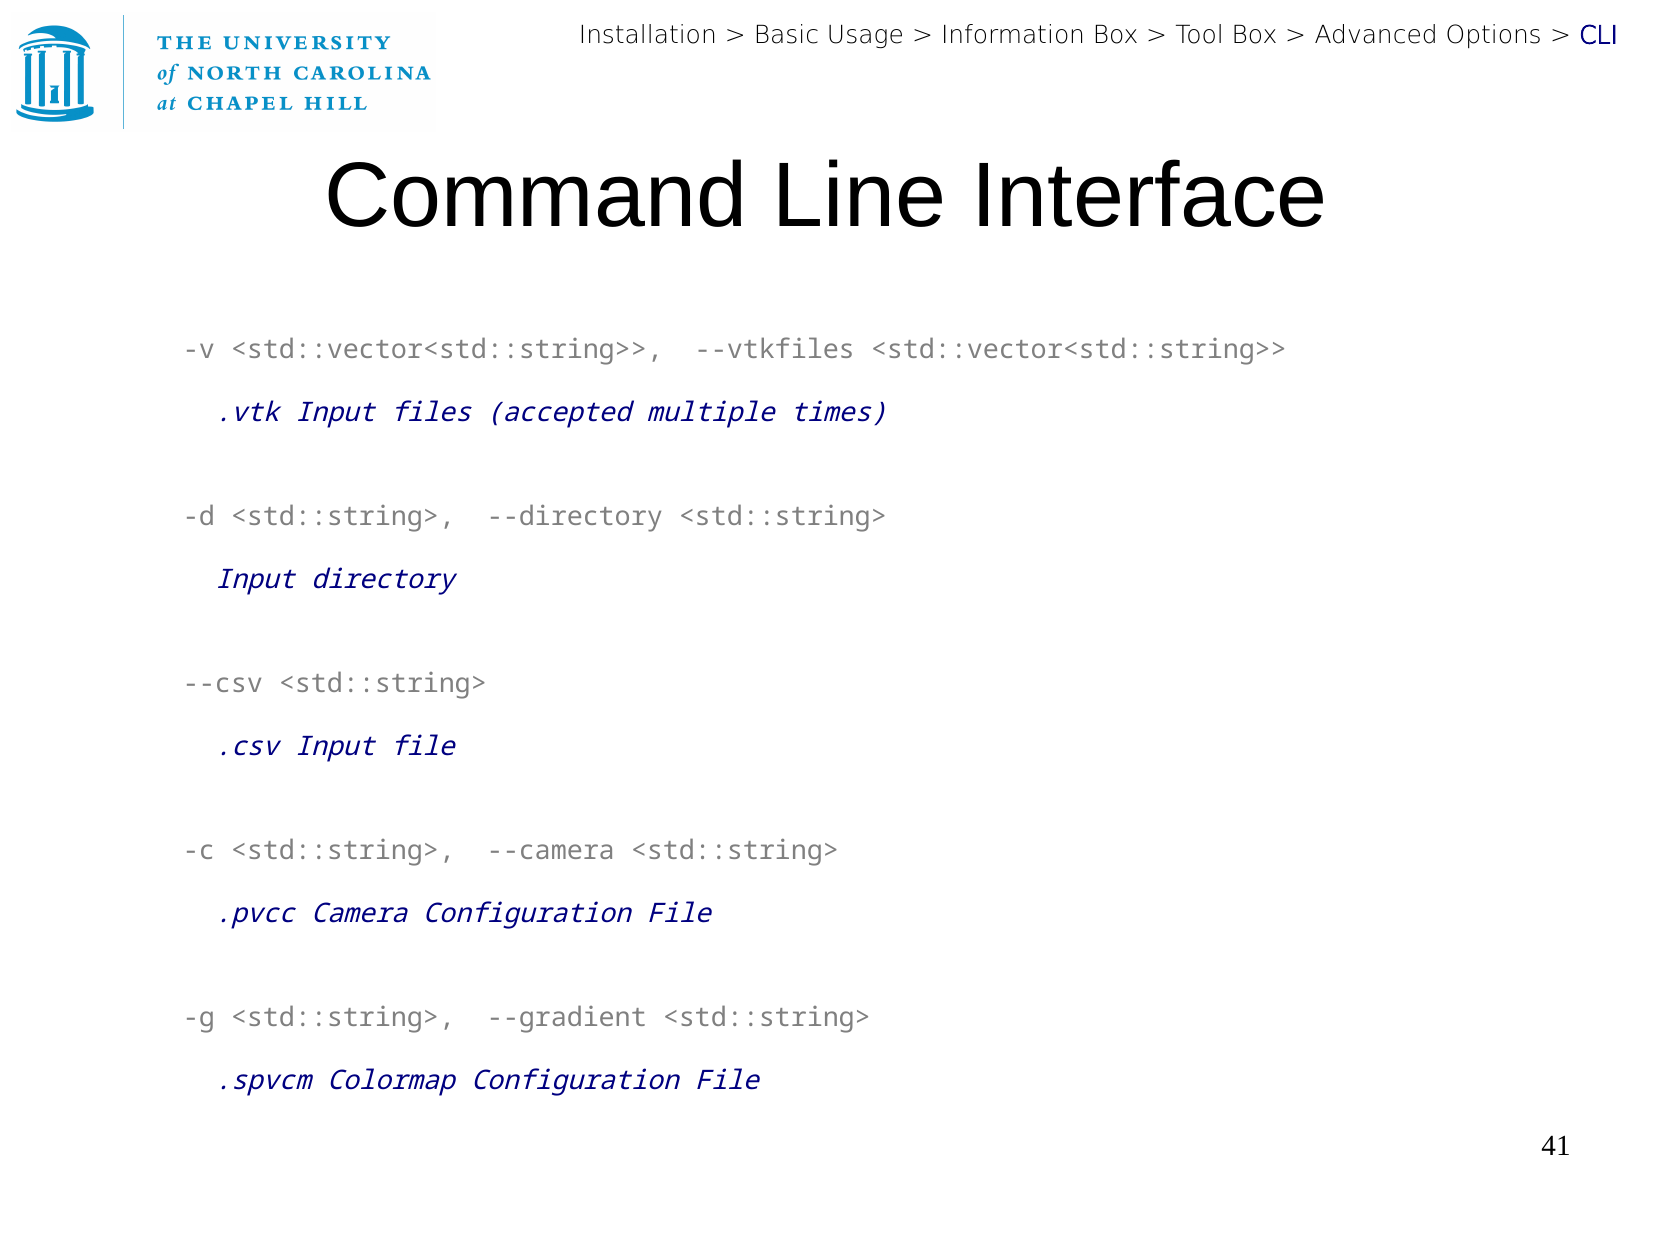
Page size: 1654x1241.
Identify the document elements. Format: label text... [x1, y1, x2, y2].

picture [11, 12, 436, 132]
list -v <std::vector<std::string>>, --vtkfiles <std::vector<std::string>> .vtk Input files (accepted multiple times) -d <std::string>, --directory <std::string> Input directory --csv <std::string> .csv Input file -c <std::string>, --camera <std::string> .pvcc Camera Configuration File -g <std::string>, --gradient <std::string> .spvcm Colormap Configuration File [135, 330, 1501, 1111]
title Command Line Interface [82, 90, 1571, 298]
text_box Installation > Basic Usage > Information Box > Tool Box > Advanced Options > CLI [564, 12, 1654, 57]
